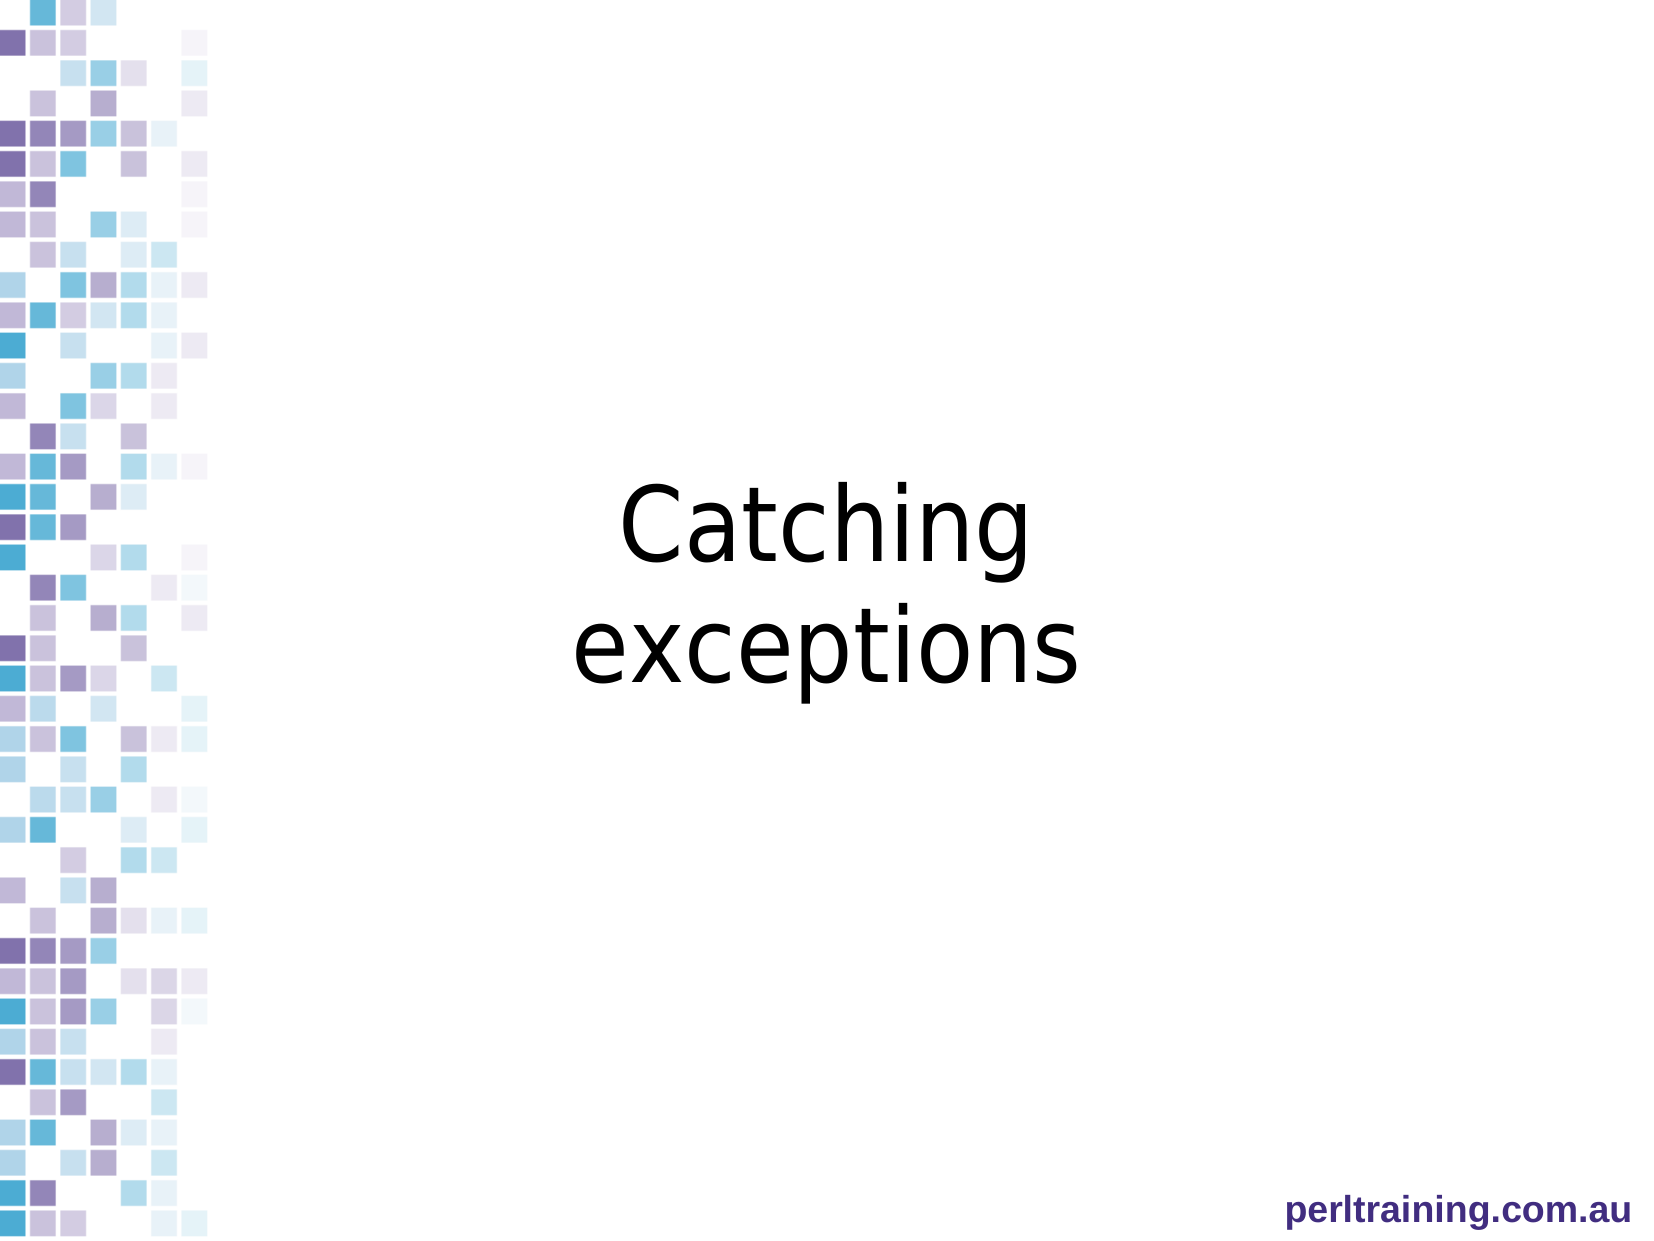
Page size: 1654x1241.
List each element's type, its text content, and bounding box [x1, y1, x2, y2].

title Catching exceptions [82, 49, 1571, 1123]
picture [0, 0, 212, 1241]
